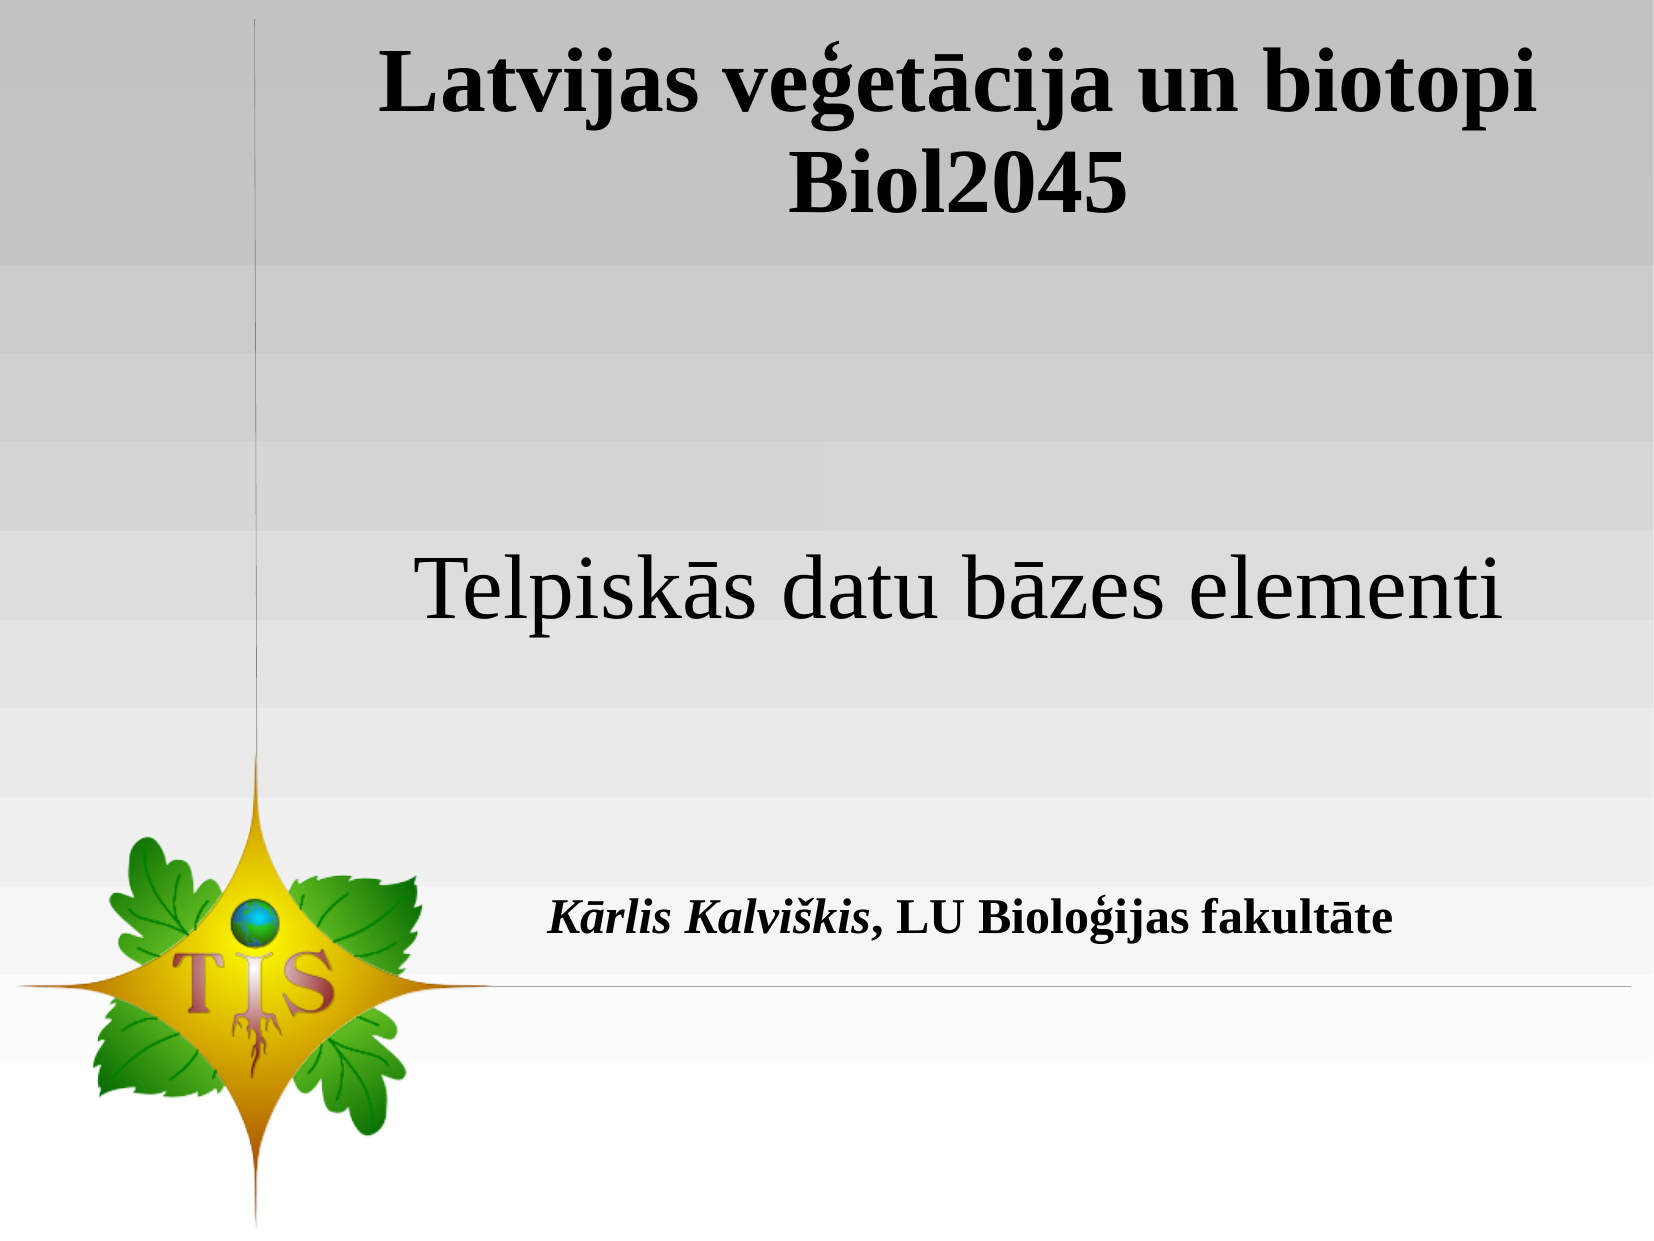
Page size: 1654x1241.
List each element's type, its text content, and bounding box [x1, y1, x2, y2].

title Telpiskās datu bāzes elementi [295, 314, 1625, 861]
picture [0, 0, 1654, 1241]
